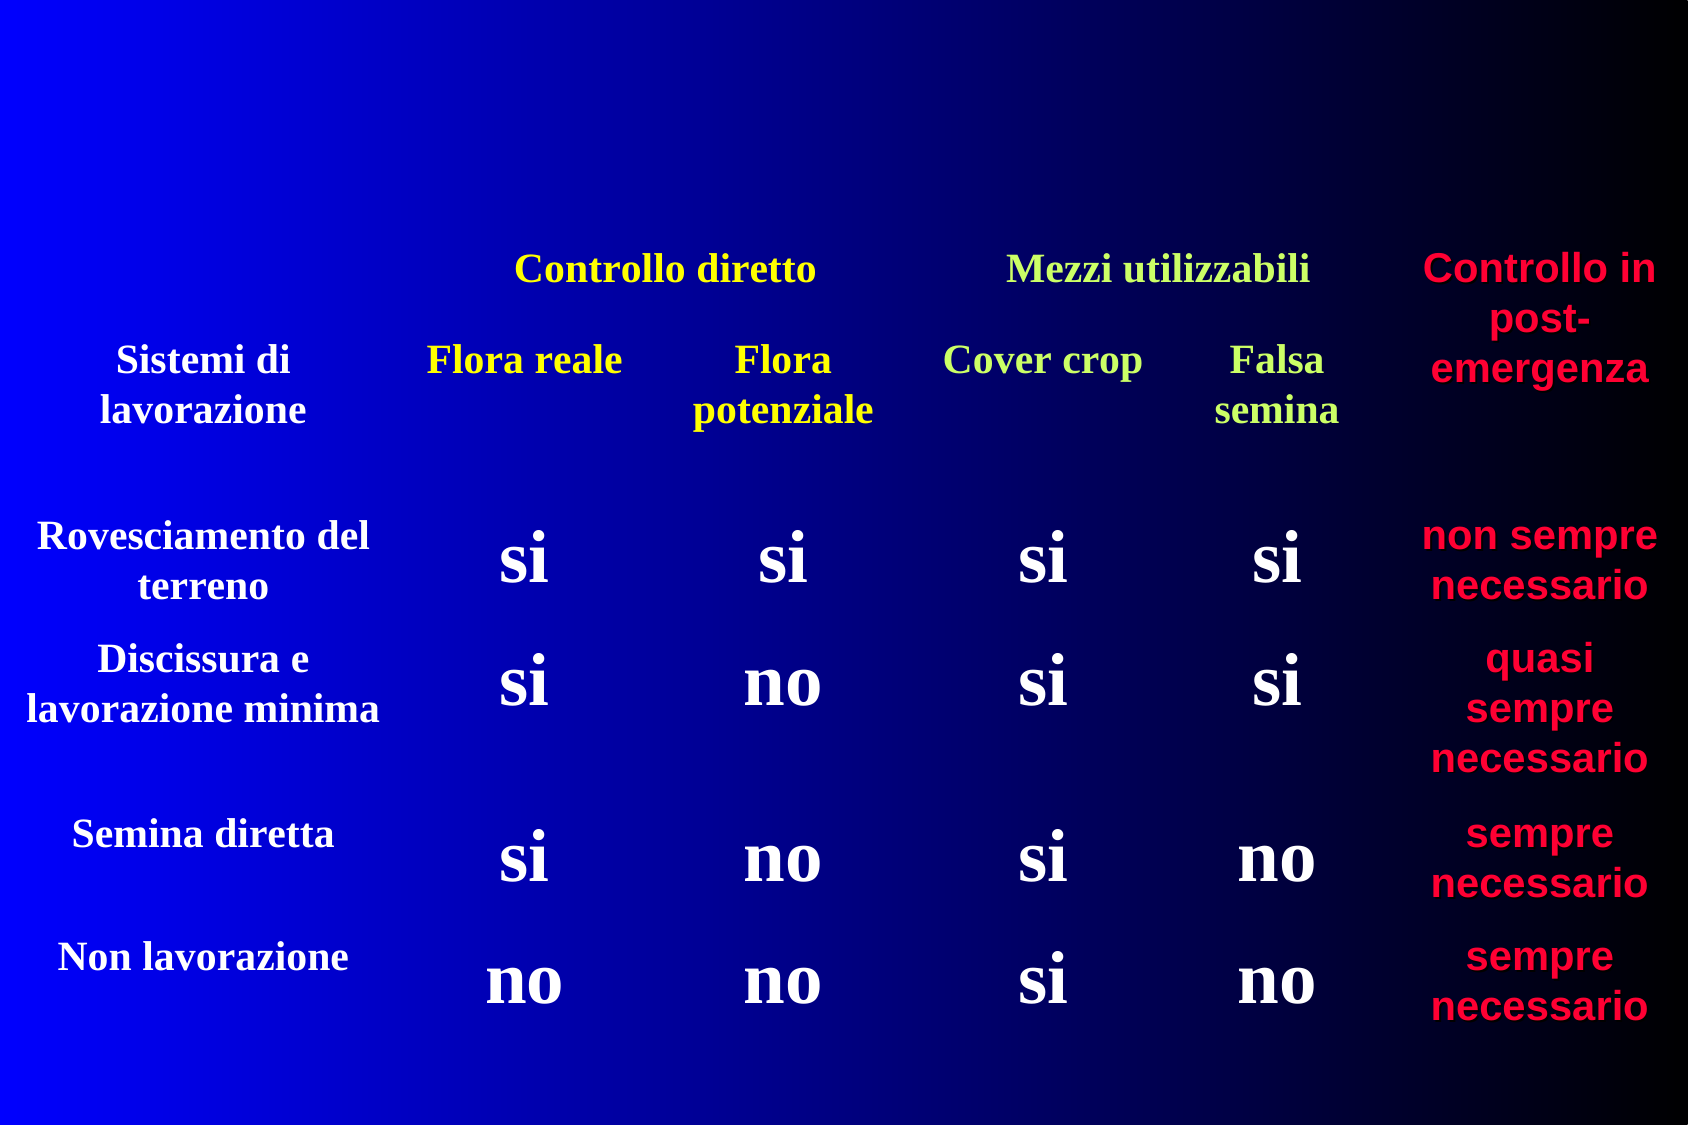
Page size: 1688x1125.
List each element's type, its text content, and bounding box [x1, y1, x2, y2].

table_cell si [1162, 623, 1392, 799]
table_cell Semina diretta [0, 799, 407, 921]
table_cell si [924, 921, 1162, 1044]
table_cell si [407, 500, 642, 623]
table_cell no [642, 799, 924, 921]
table_header [0, 233, 407, 324]
table_cell si [407, 799, 642, 921]
table_cell sempre necessario [1392, 799, 1688, 921]
table_cell no [1162, 799, 1392, 921]
table_cell Non lavorazione [0, 921, 407, 1044]
table_cell quasi sempre necessario [1392, 623, 1688, 799]
table_header Mezzi utilizzabili [924, 233, 1392, 324]
table_cell Discissura e lavorazione minima [0, 623, 407, 799]
table_cell si [642, 500, 924, 623]
table_cell sempre necessario [1392, 921, 1688, 1044]
table_header Controllo diretto [407, 233, 924, 324]
table_cell no [407, 921, 642, 1044]
table_cell si [407, 623, 642, 799]
table_cell no [642, 921, 924, 1044]
table_cell Falsa semina [1162, 324, 1392, 500]
table_cell si [924, 500, 1162, 623]
table_cell Flora reale [407, 324, 642, 500]
table_cell si [924, 623, 1162, 799]
table_cell Cover crop [924, 324, 1162, 500]
table_cell no [642, 623, 924, 799]
table_cell no [1162, 921, 1392, 1044]
table_header Controllo in post-emergenza [1392, 233, 1688, 500]
table_cell non sempre necessario [1392, 500, 1688, 623]
table_cell Flora potenziale [642, 324, 924, 500]
table_cell Sistemi di lavorazione [0, 324, 407, 500]
table_cell Rovesciamento del terreno [0, 500, 407, 623]
table_cell si [924, 799, 1162, 921]
table_cell si [1162, 500, 1392, 623]
